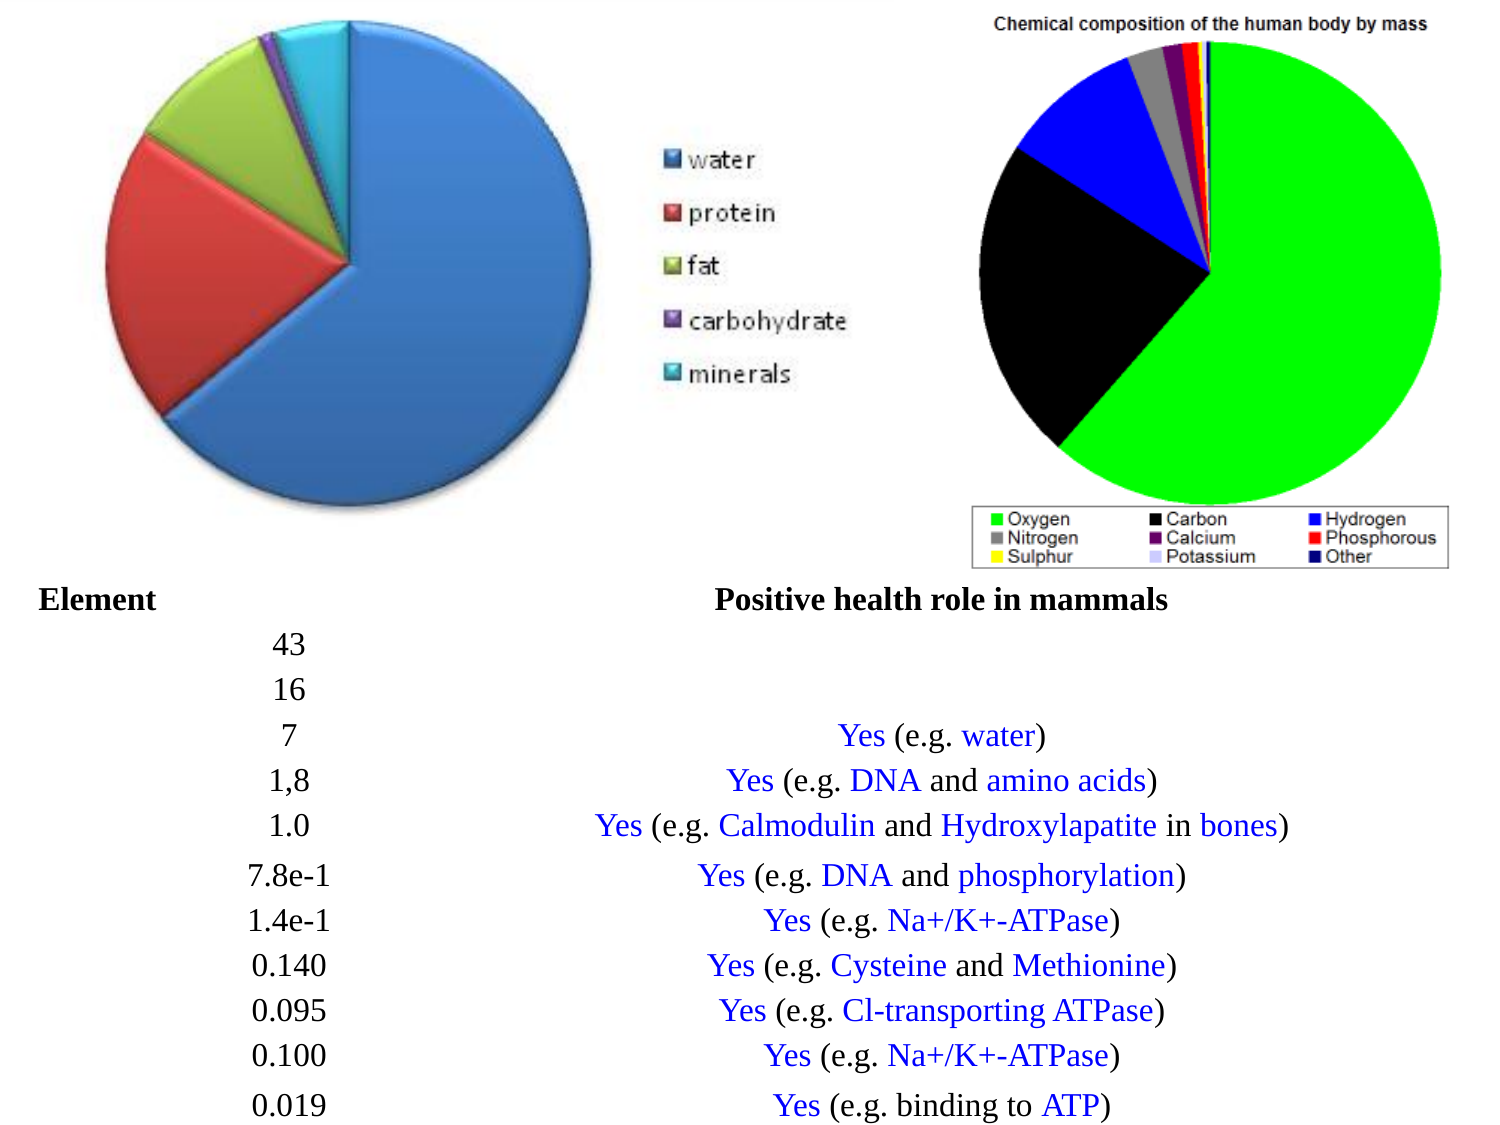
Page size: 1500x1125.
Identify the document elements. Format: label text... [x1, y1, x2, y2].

picture [0, 0, 894, 528]
table_cell [0, 985, 195, 1030]
table_cell [0, 1075, 195, 1125]
table_cell Yes (e.g. Cl-transporting ATPase) [384, 985, 1500, 1030]
table_cell [0, 1030, 195, 1075]
table_cell Yes (e.g. Na+/K+-ATPase) [384, 1030, 1500, 1075]
table_cell [0, 619, 195, 665]
table_cell [0, 755, 195, 800]
table_cell Yes (e.g. DNA and amino acids) [384, 755, 1500, 800]
picture [915, 0, 1500, 587]
table_cell 1.0 [195, 800, 384, 845]
table_cell [384, 665, 1500, 710]
table_cell 1,8 [195, 755, 384, 800]
table_cell [0, 710, 195, 755]
table_cell 0.140 [195, 940, 384, 985]
table_cell 0.019 [195, 1075, 384, 1125]
table_cell 43 [195, 619, 384, 665]
table_cell Yes (e.g. Na+/K+-ATPase) [384, 895, 1500, 940]
table_cell 7.8e-1 [195, 845, 384, 895]
table_cell 16 [195, 665, 384, 710]
table_cell 0.100 [195, 1030, 384, 1075]
table_cell Yes (e.g. binding to ATP) [384, 1075, 1500, 1125]
table_cell Yes (e.g. water) [384, 710, 1500, 755]
table_cell [384, 619, 1500, 665]
table_cell 1.4e-1 [195, 895, 384, 940]
table_cell [0, 800, 195, 845]
table_cell [0, 665, 195, 710]
table_cell 7 [195, 710, 384, 755]
table_cell Yes (e.g. Cysteine and Methionine) [384, 940, 1500, 985]
table_cell 0.095 [195, 985, 384, 1030]
table_header [195, 574, 384, 619]
table_cell Yes (e.g. Calmodulin and Hydroxylapatite in bones) [384, 800, 1500, 845]
table_header Element [0, 574, 195, 619]
table_cell Yes (e.g. DNA and phosphorylation) [384, 845, 1500, 895]
table_cell [0, 845, 195, 895]
table_cell [0, 940, 195, 985]
table_cell [0, 895, 195, 940]
table_header Positive health role in mammals [384, 574, 1500, 619]
